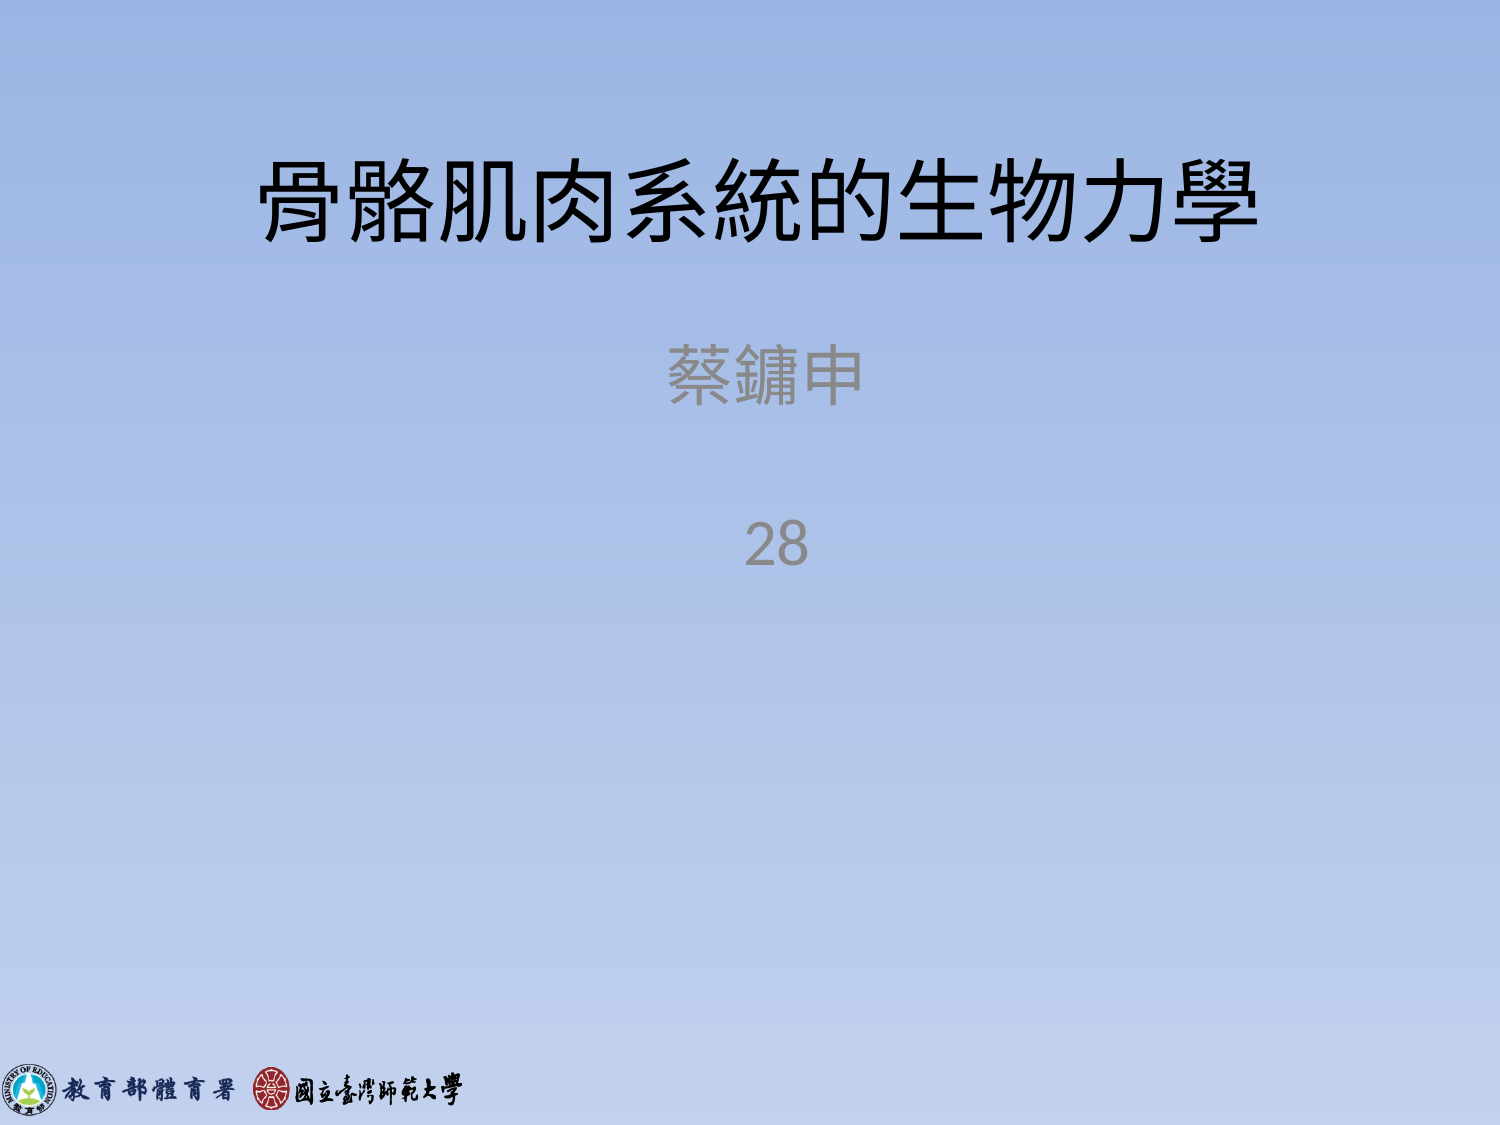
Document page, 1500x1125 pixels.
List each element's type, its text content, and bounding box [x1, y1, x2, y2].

title 骨骼肌肉系統的生物力學 [121, 78, 1397, 320]
subtitle 蔡鏞申 [242, 326, 1293, 433]
text_box 28 [251, 491, 1302, 598]
picture [0, 1051, 243, 1125]
picture [253, 1067, 462, 1110]
